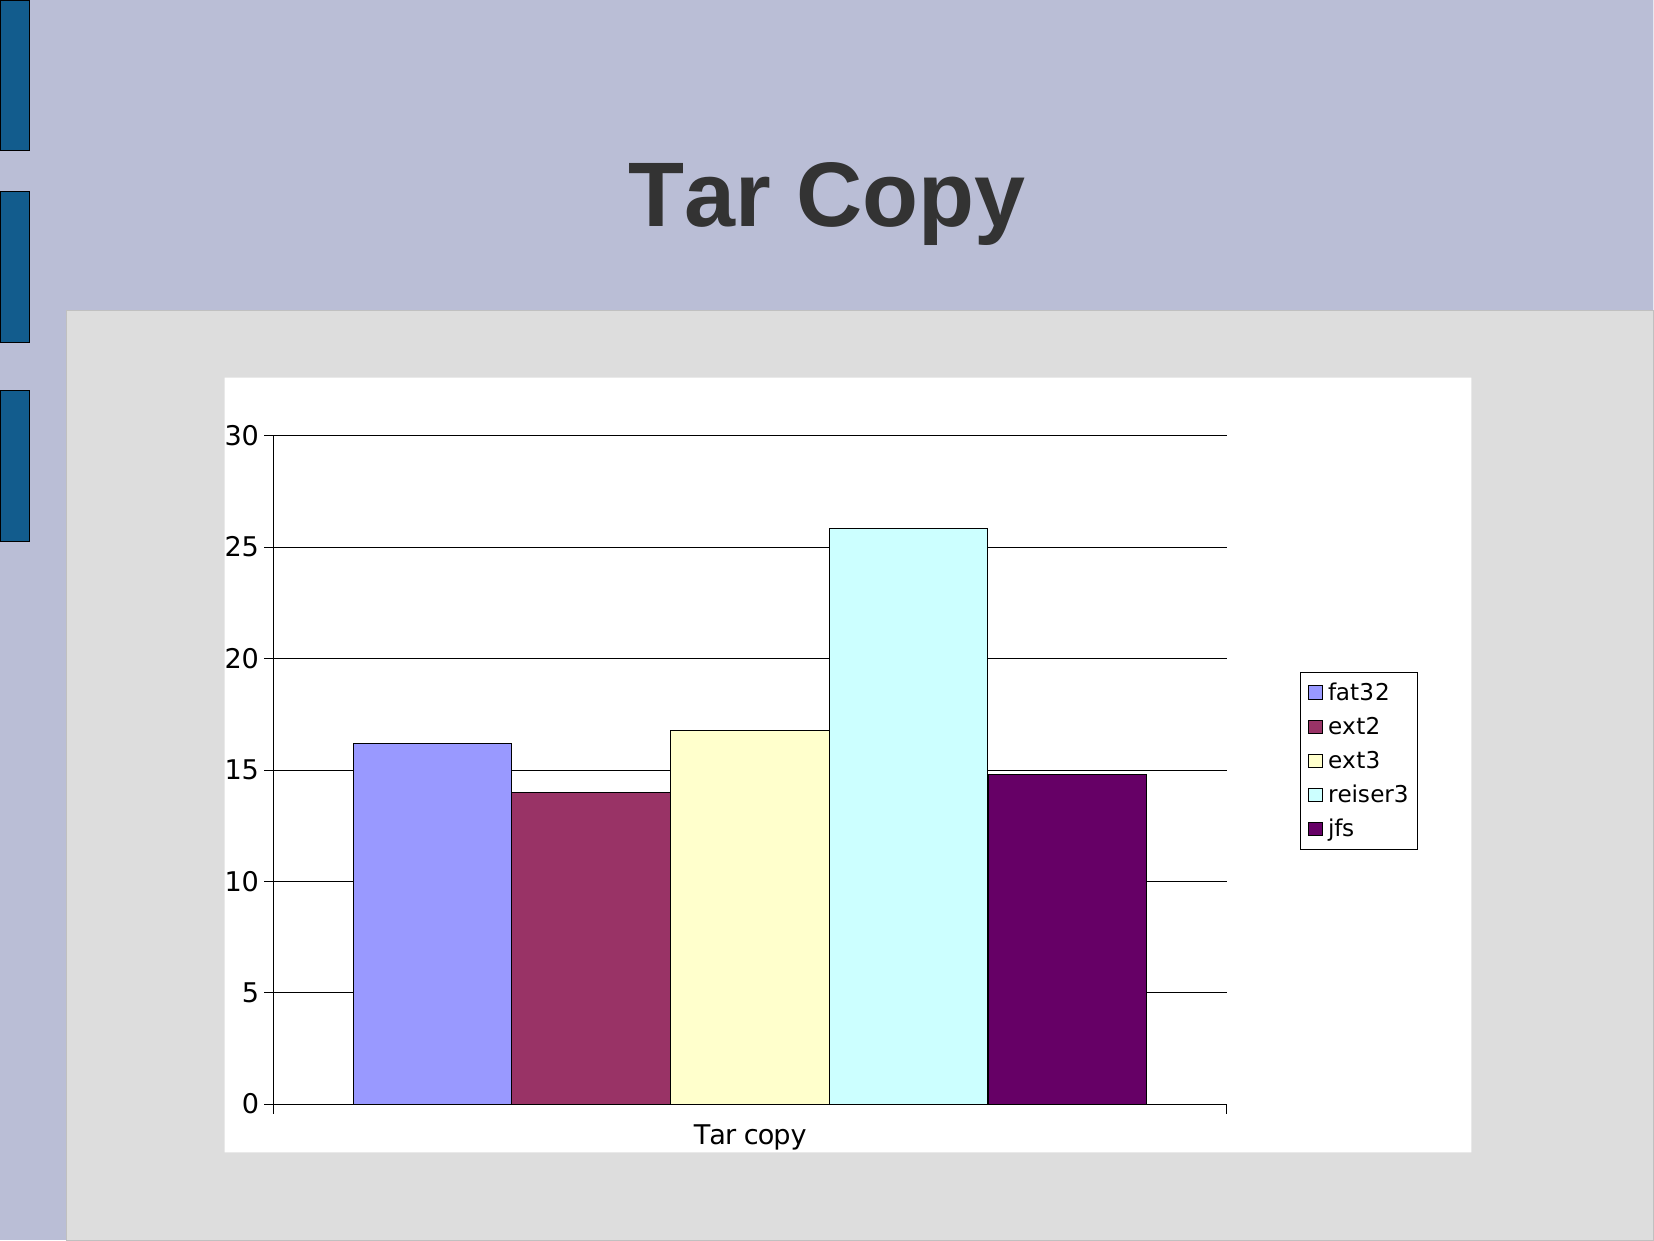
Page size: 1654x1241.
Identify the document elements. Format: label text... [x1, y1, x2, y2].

chart [224, 377, 1472, 1153]
title Tar Copy [121, 91, 1534, 299]
